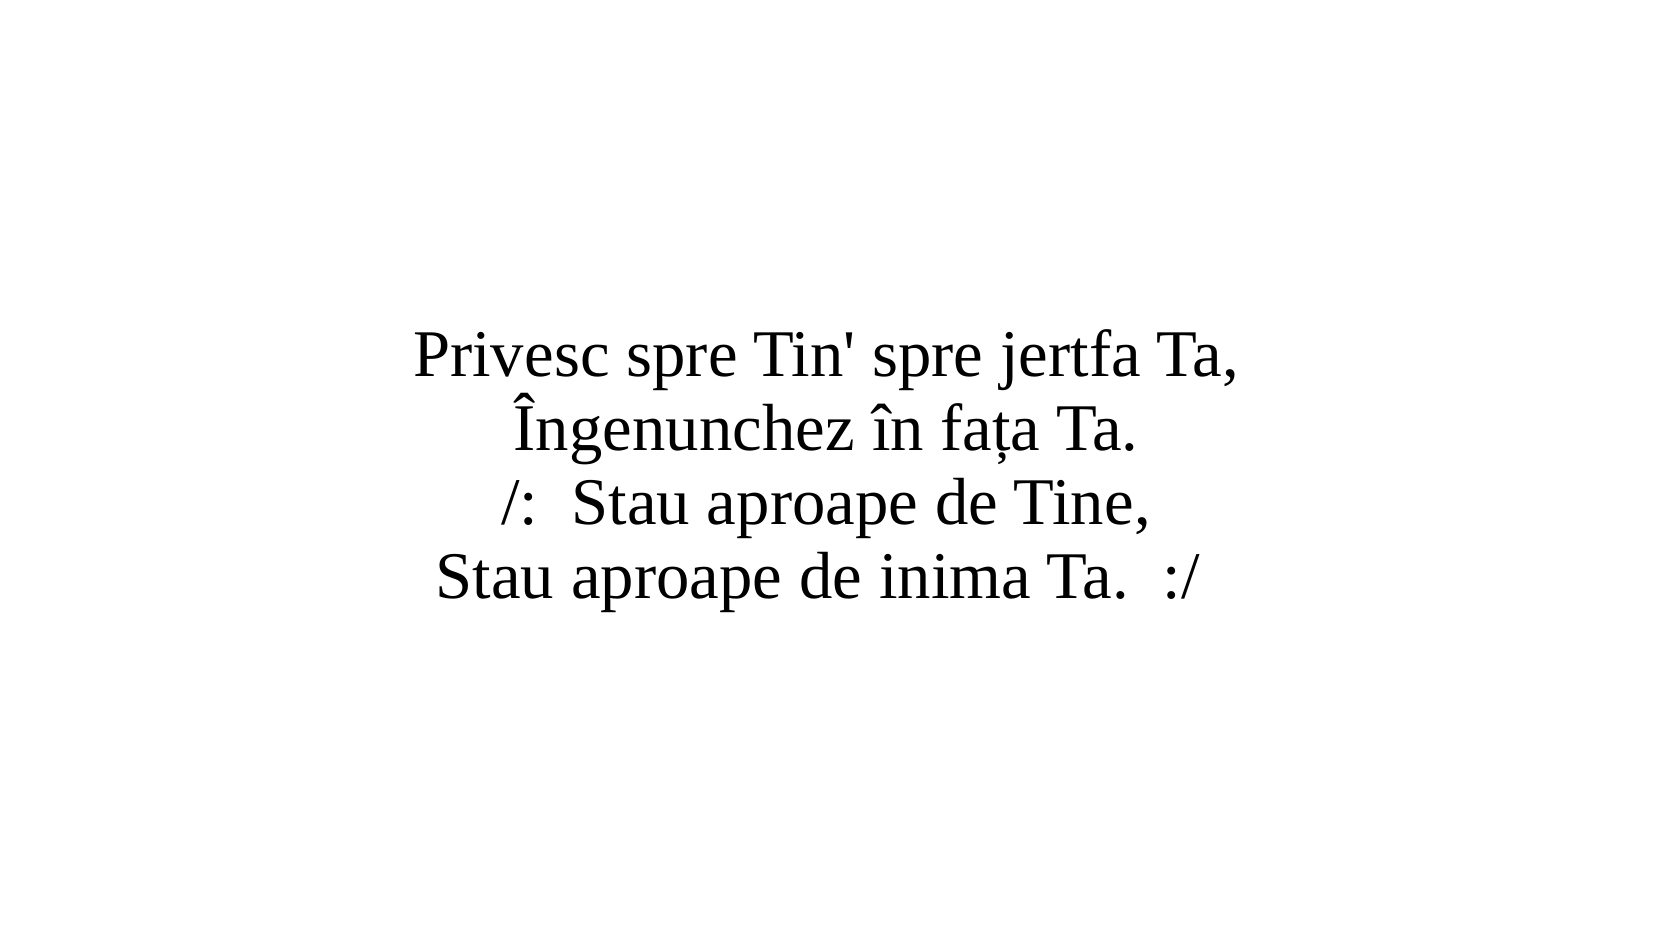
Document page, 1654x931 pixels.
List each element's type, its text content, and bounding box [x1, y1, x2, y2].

subtitle Privesc spre Tin' spre jertfa Ta, Îngenunchez în fața Ta. /: Stau aproape de Tine, Stau aproape de inima Ta. :/ [300, 150, 1354, 781]
